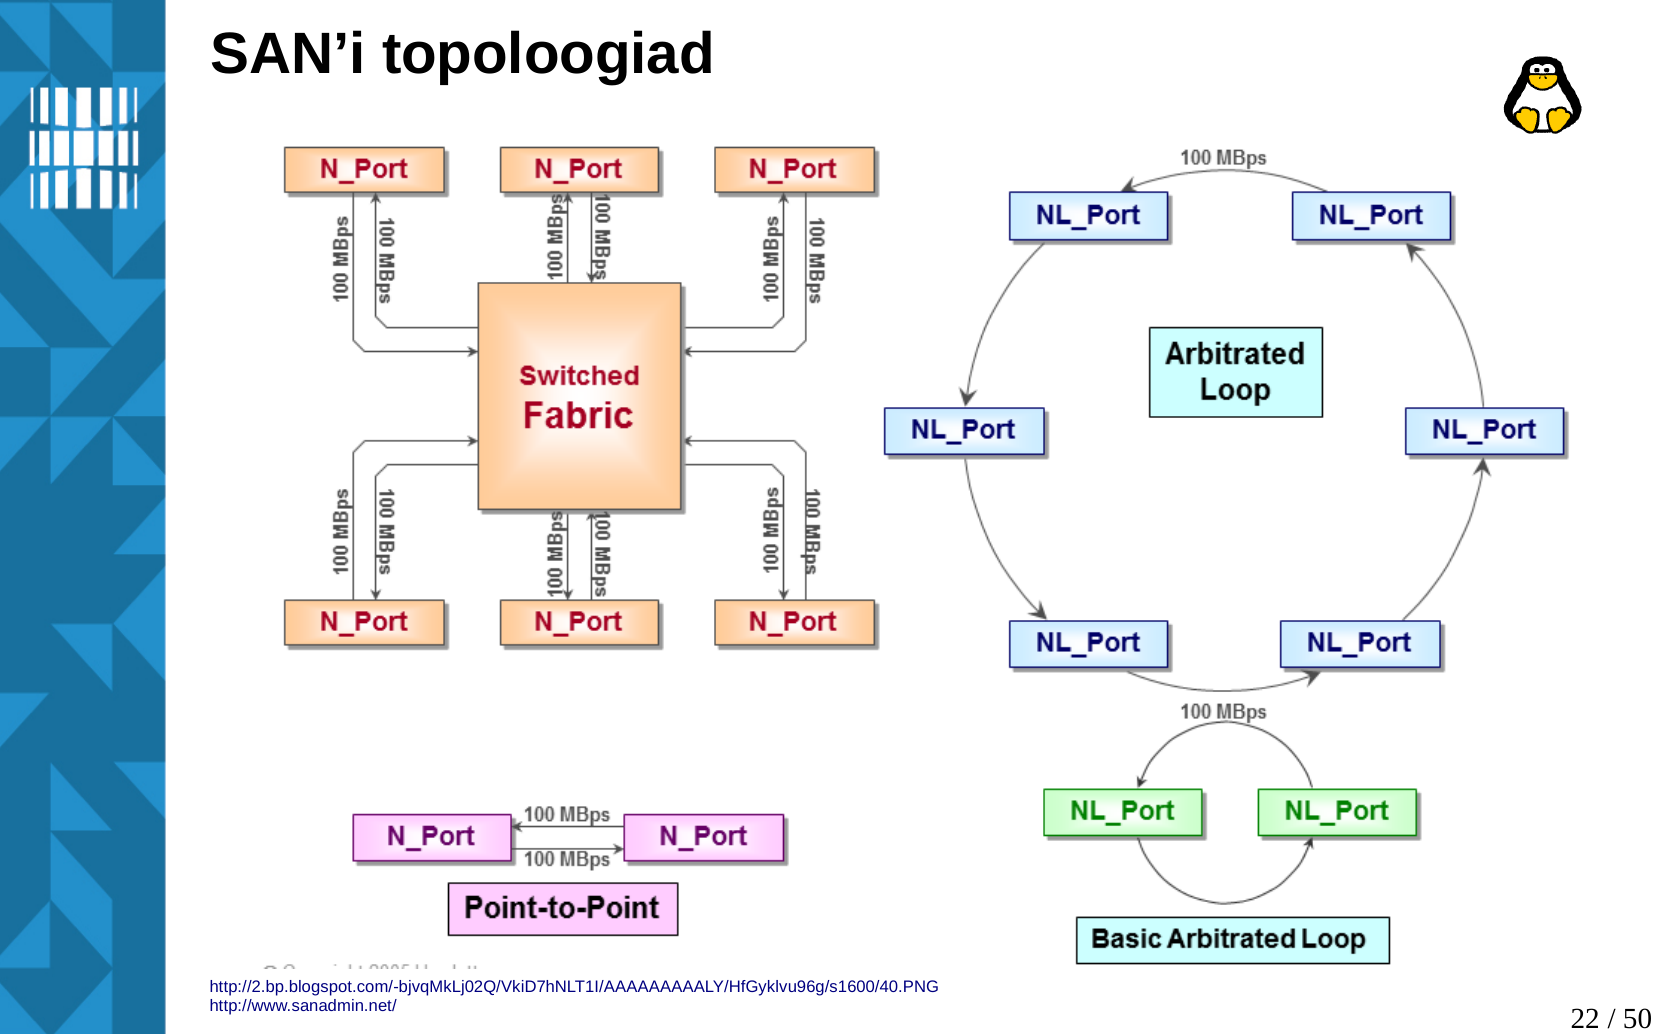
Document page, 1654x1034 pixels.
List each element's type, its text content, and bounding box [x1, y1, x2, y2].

text_box http://2.bp.blogspot.com/-bjvqMkLj02Q/VkiD7hNLT1I/AAAAAAAAALY/HfGyklvu96g/s1600/40.PNG http://www.sanadmin.net/ [194, 970, 999, 1023]
picture [253, 33, 1607, 969]
title SAN’i topoloogiad [210, 11, 1613, 95]
